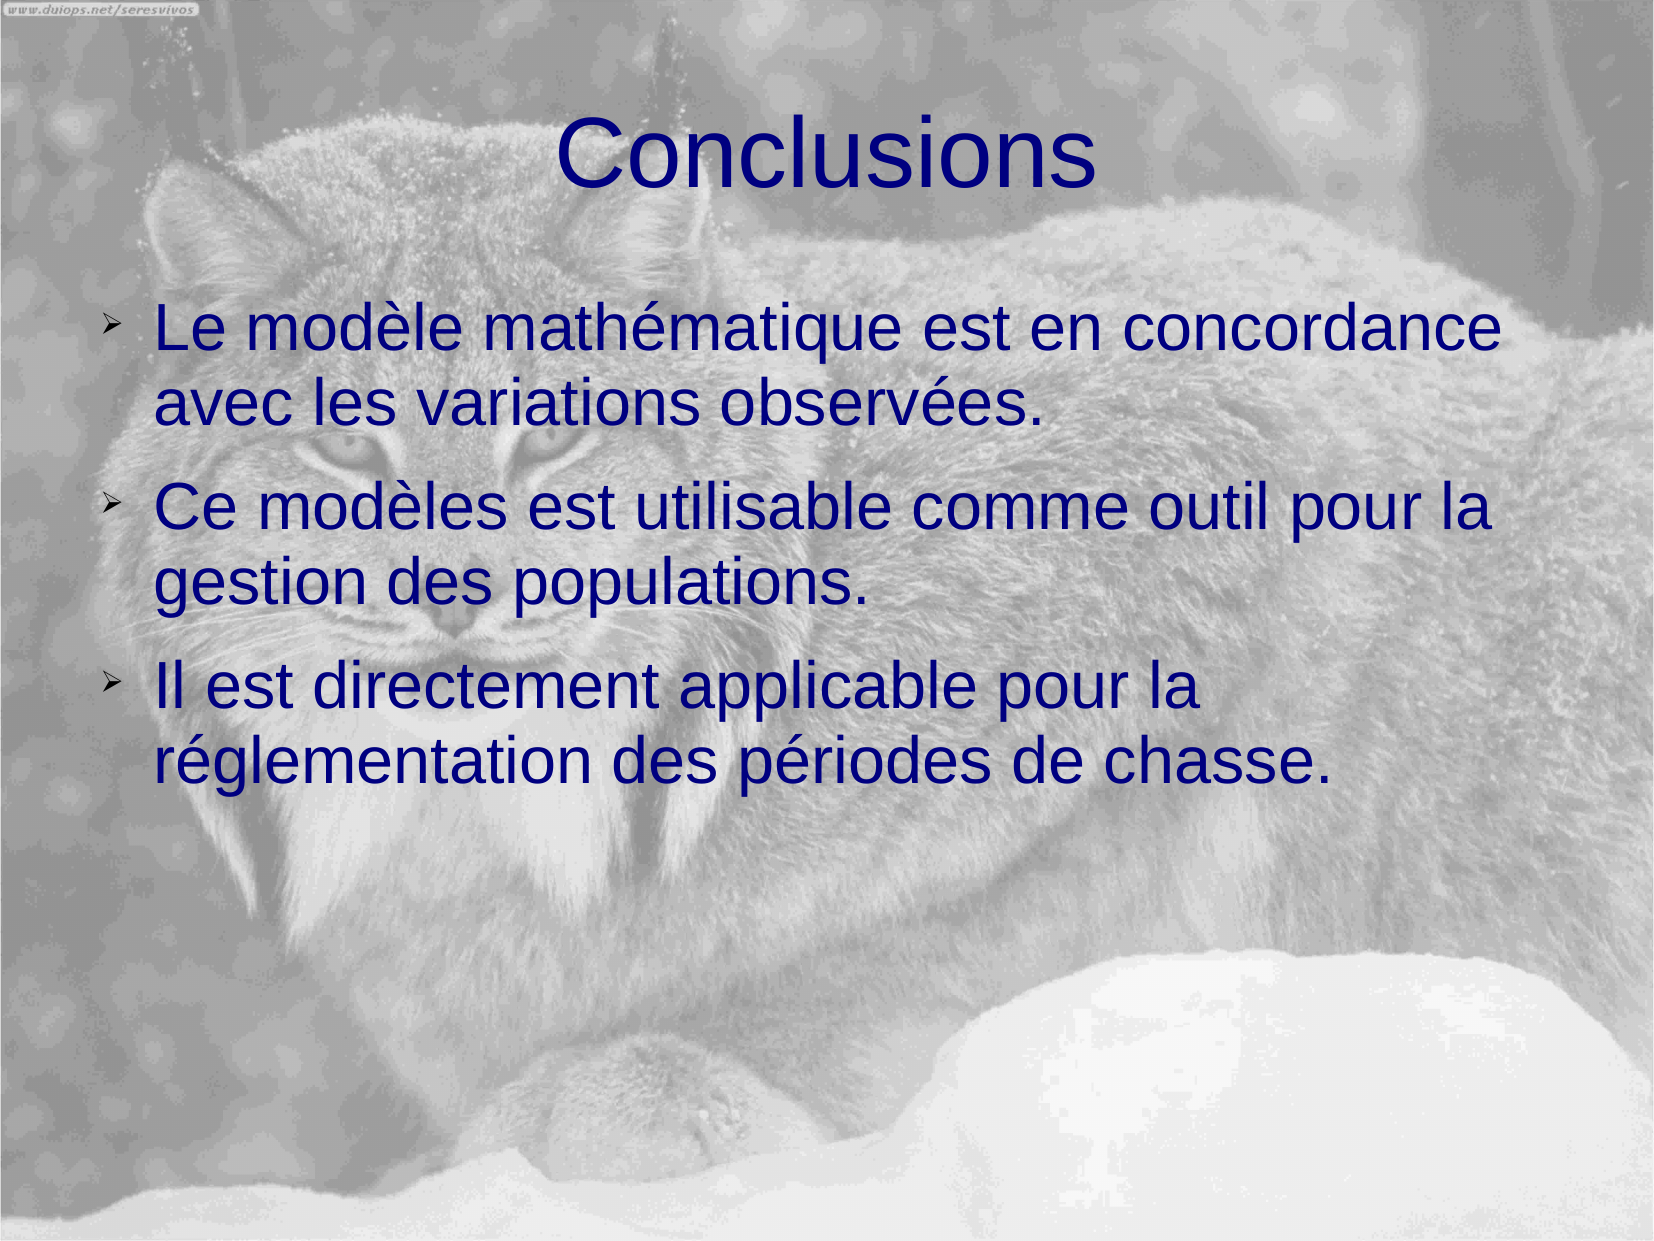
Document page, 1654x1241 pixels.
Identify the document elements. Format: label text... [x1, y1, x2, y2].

picture [0, 0, 1654, 1241]
list Le modèle mathématique est en concordance avec les variations observées. Ce modèles est utilisable comme outil pour la gestion des populations. Il est directement applicable pour la réglementation des périodes de chasse. [82, 290, 1560, 1010]
title Conclusions [82, 49, 1571, 257]
